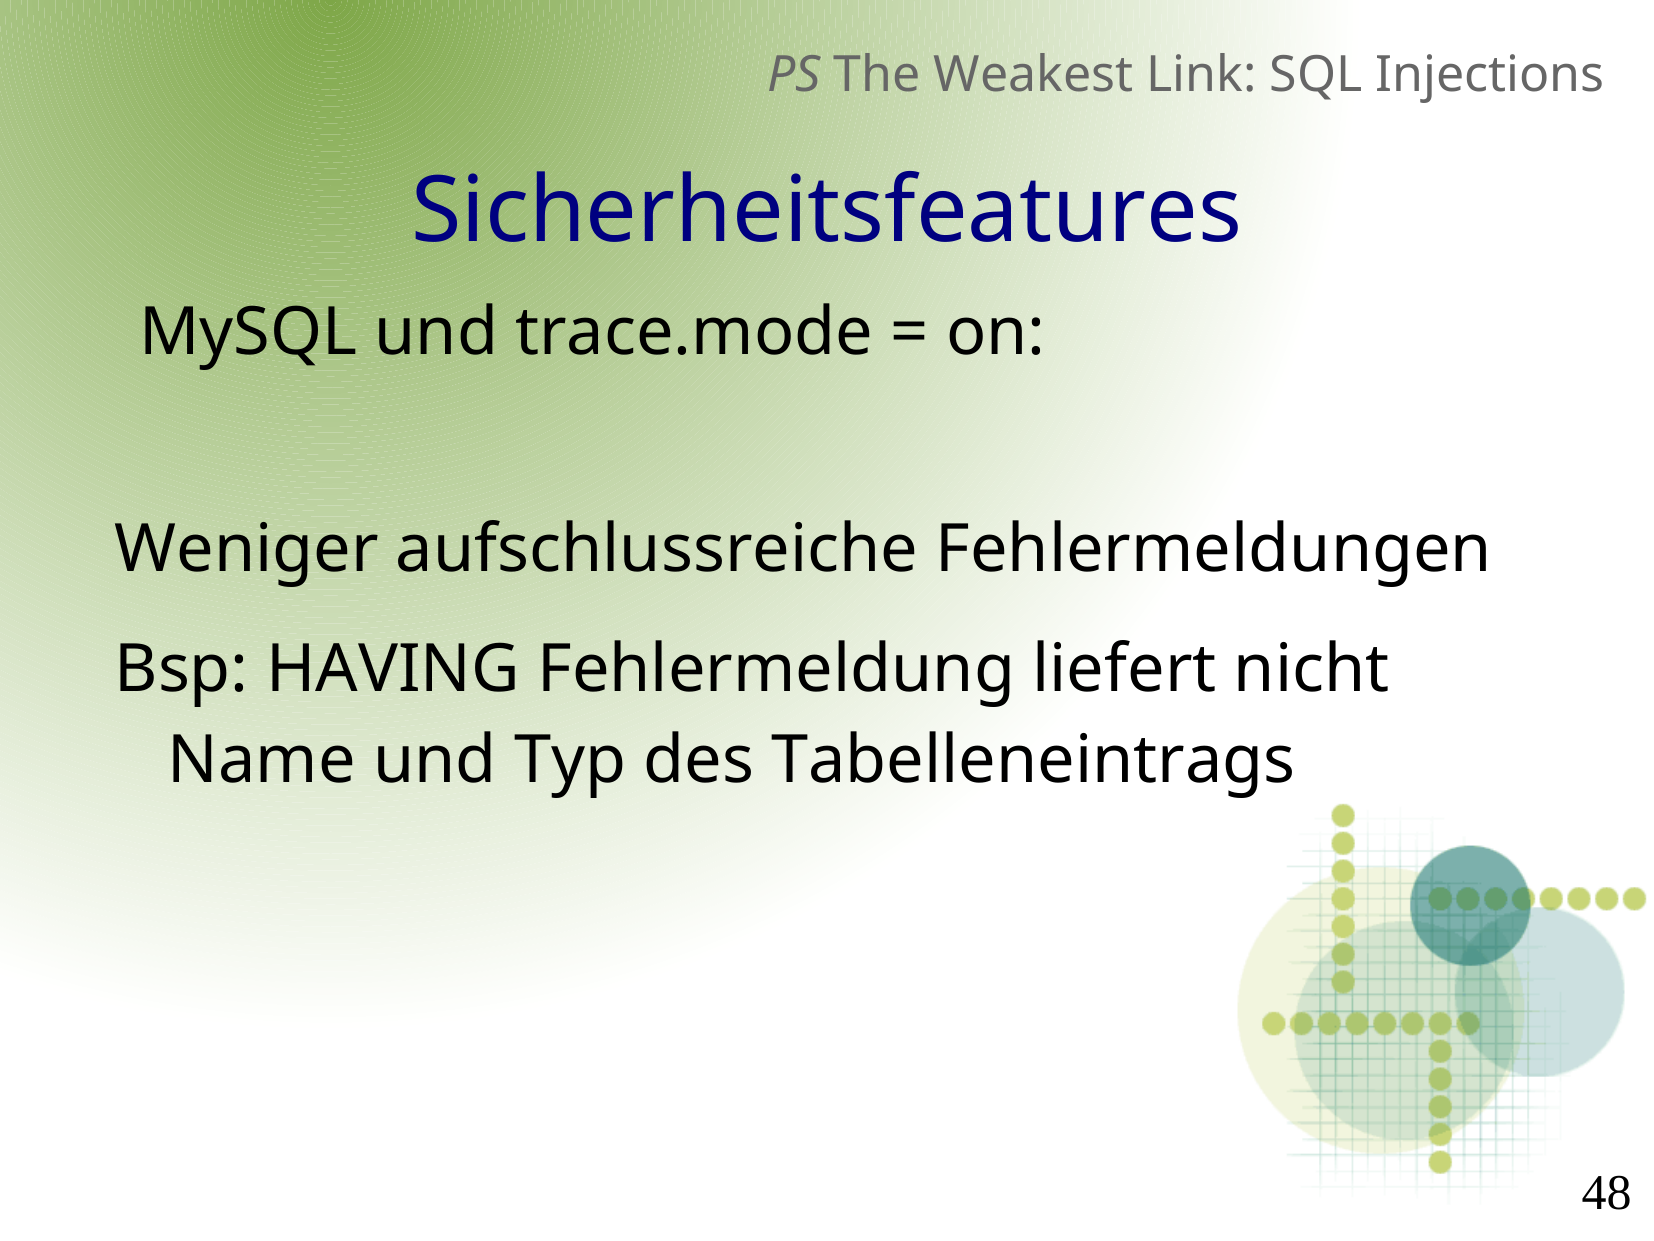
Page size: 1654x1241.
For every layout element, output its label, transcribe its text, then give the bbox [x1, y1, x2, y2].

picture [1224, 792, 1654, 1211]
list Weniger aufschlussreiche Fehlermeldungen Bsp: HAVING Fehlermeldung liefert nicht Name und Typ des Tabelleneintrags [96, 499, 1509, 864]
list MySQL und trace.mode = on: [121, 283, 1510, 388]
title Sicherheitsfeatures [121, 102, 1534, 311]
